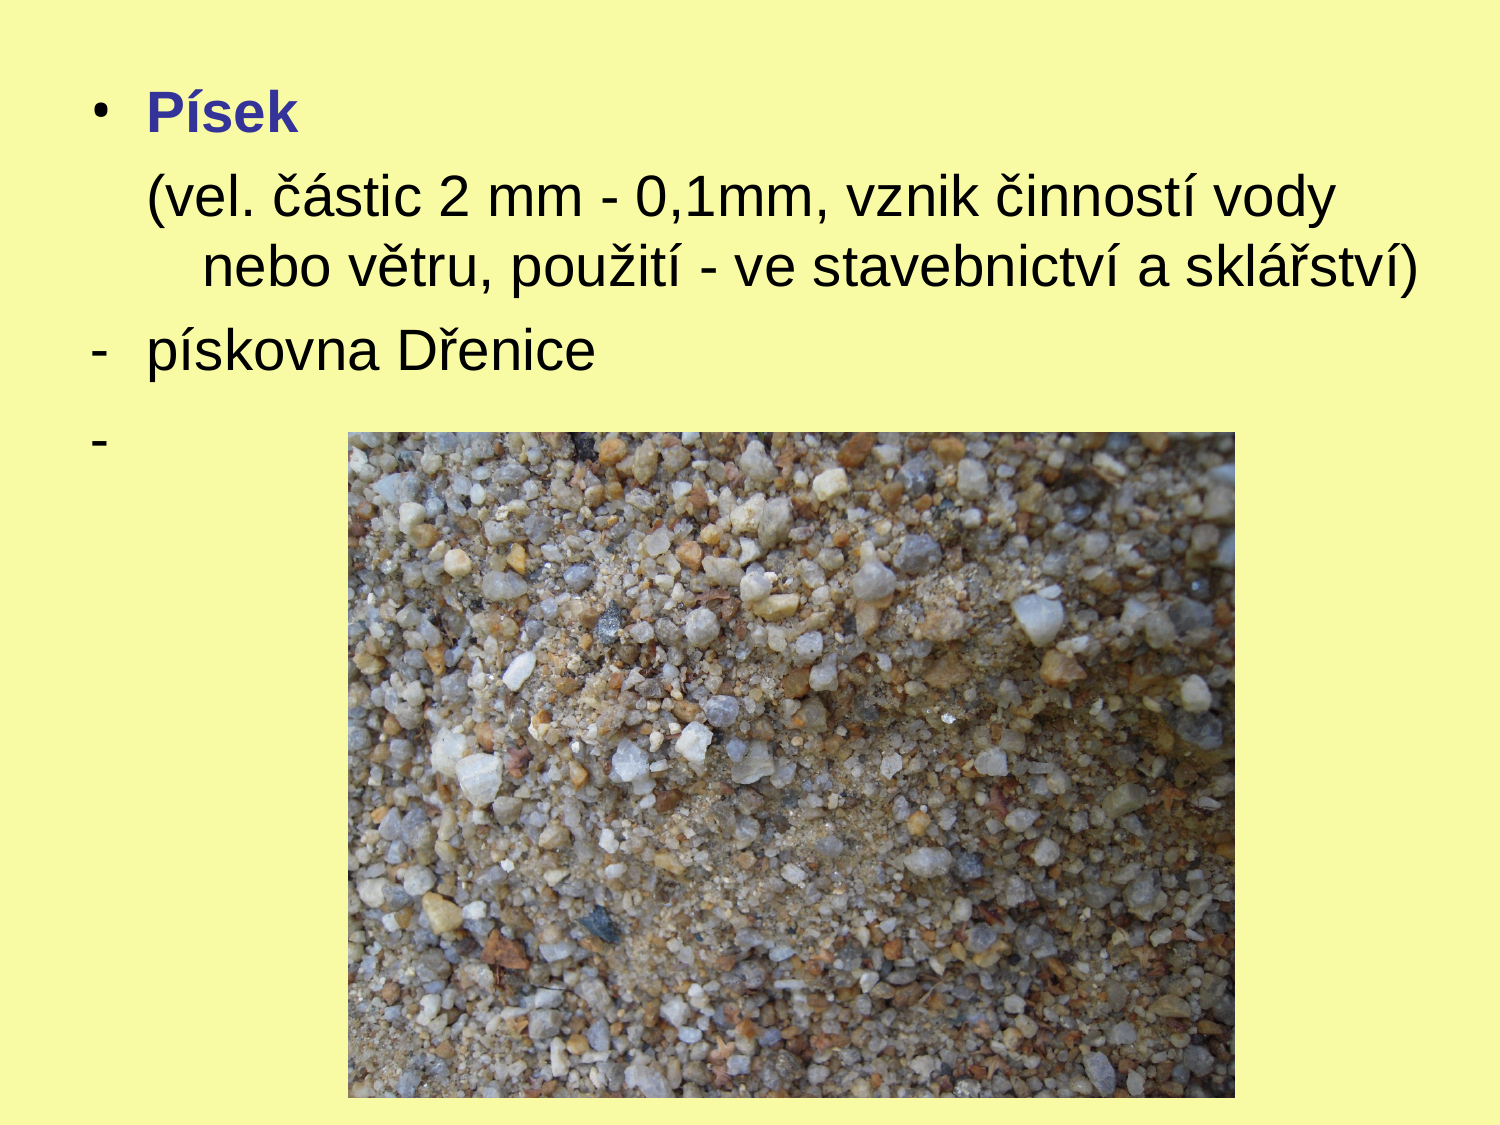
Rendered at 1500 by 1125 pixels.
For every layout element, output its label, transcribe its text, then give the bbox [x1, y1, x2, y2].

list Písek (vel. částic 2 mm - 0,1mm, vznik činností vody nebo větru, použití - ve stavebnictví a sklářství) pískovna Dřenice [75, 66, 1447, 1005]
picture [348, 432, 1235, 1098]
